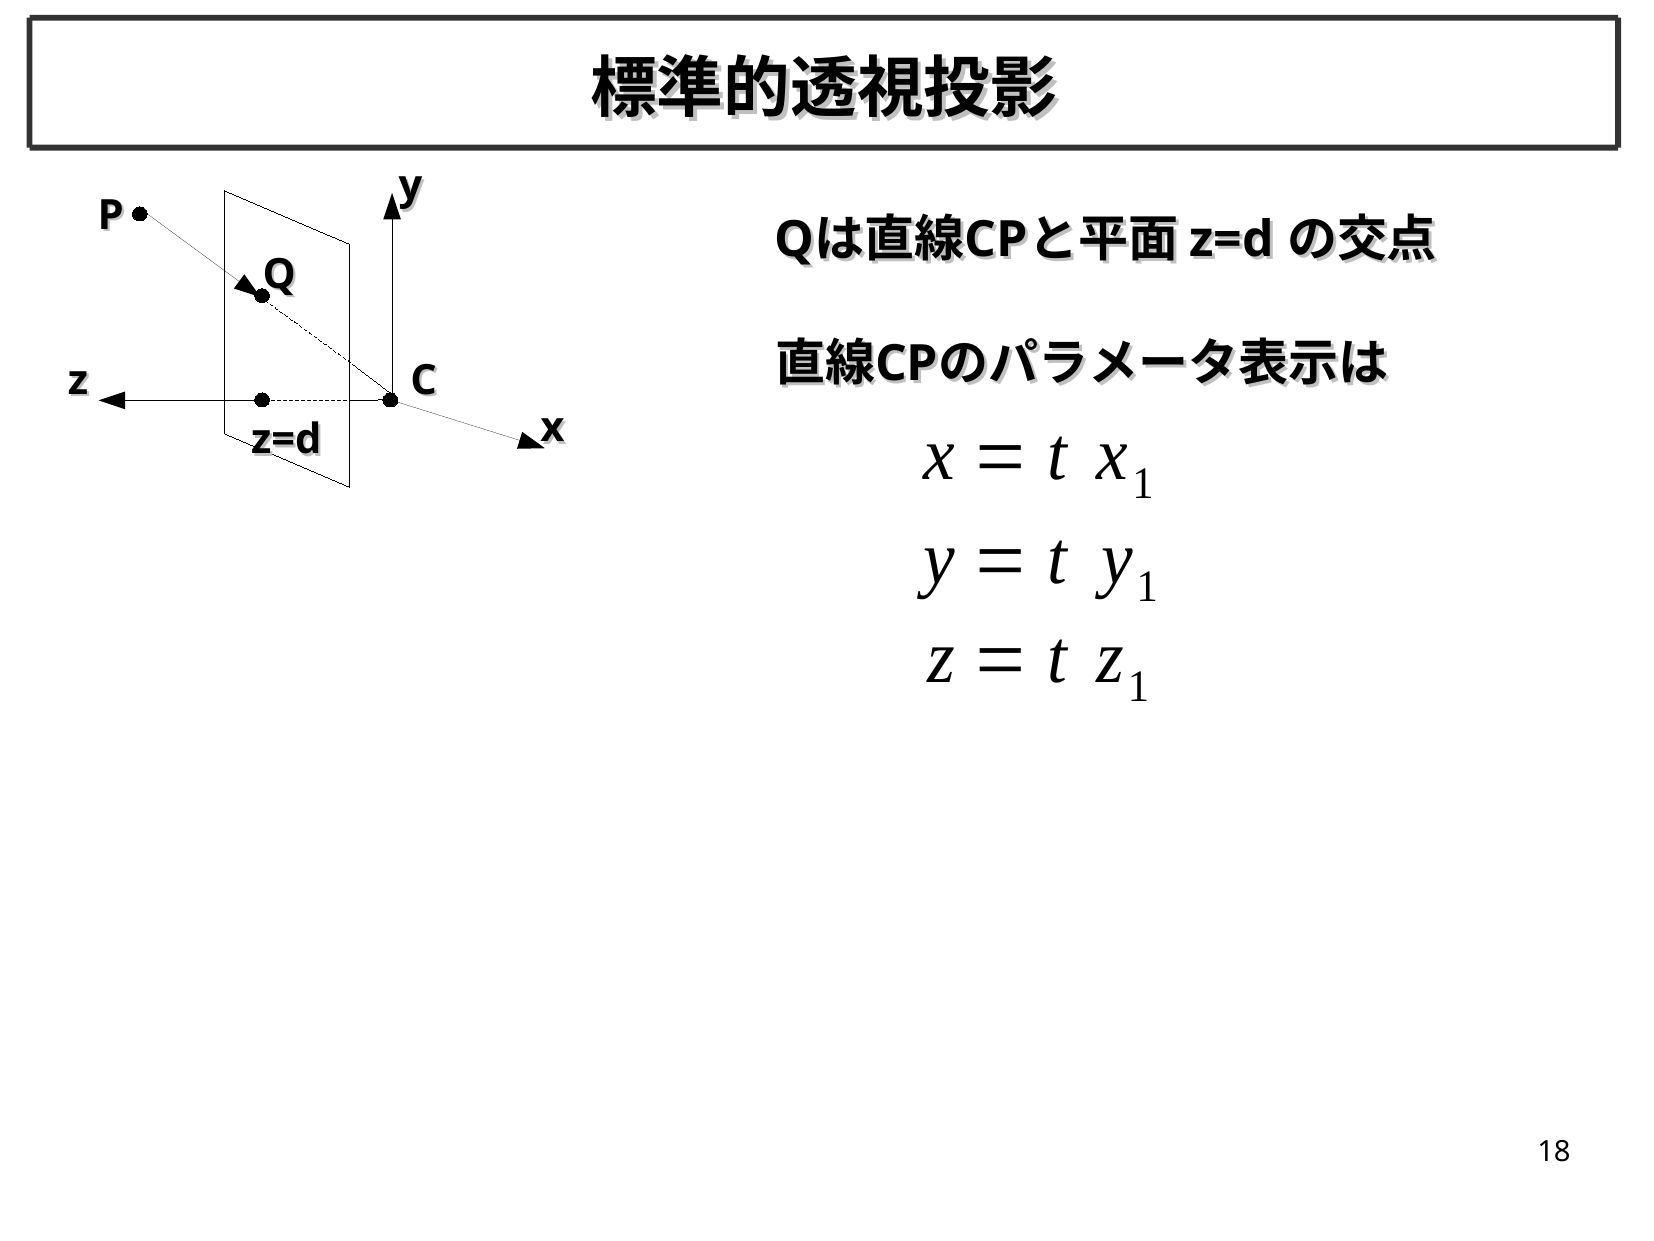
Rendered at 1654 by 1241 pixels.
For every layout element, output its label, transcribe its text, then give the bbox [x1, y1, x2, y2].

text_box P [82, 177, 160, 249]
text_box [382, 393, 395, 407]
text_box 標準的透視投影 [29, 17, 1619, 148]
text_box z [53, 342, 130, 414]
text_box 直線CPのパラメータ表示は [710, 315, 1335, 384]
text_box [254, 392, 270, 401]
text_box z=d [236, 401, 343, 473]
text_box Q [248, 236, 325, 308]
text_box x [525, 389, 603, 461]
chart [896, 413, 1189, 711]
text_box C [395, 342, 473, 414]
text_box Qは直線CPと平面 z=d の交点 [710, 191, 1422, 260]
text_box y [383, 147, 461, 219]
